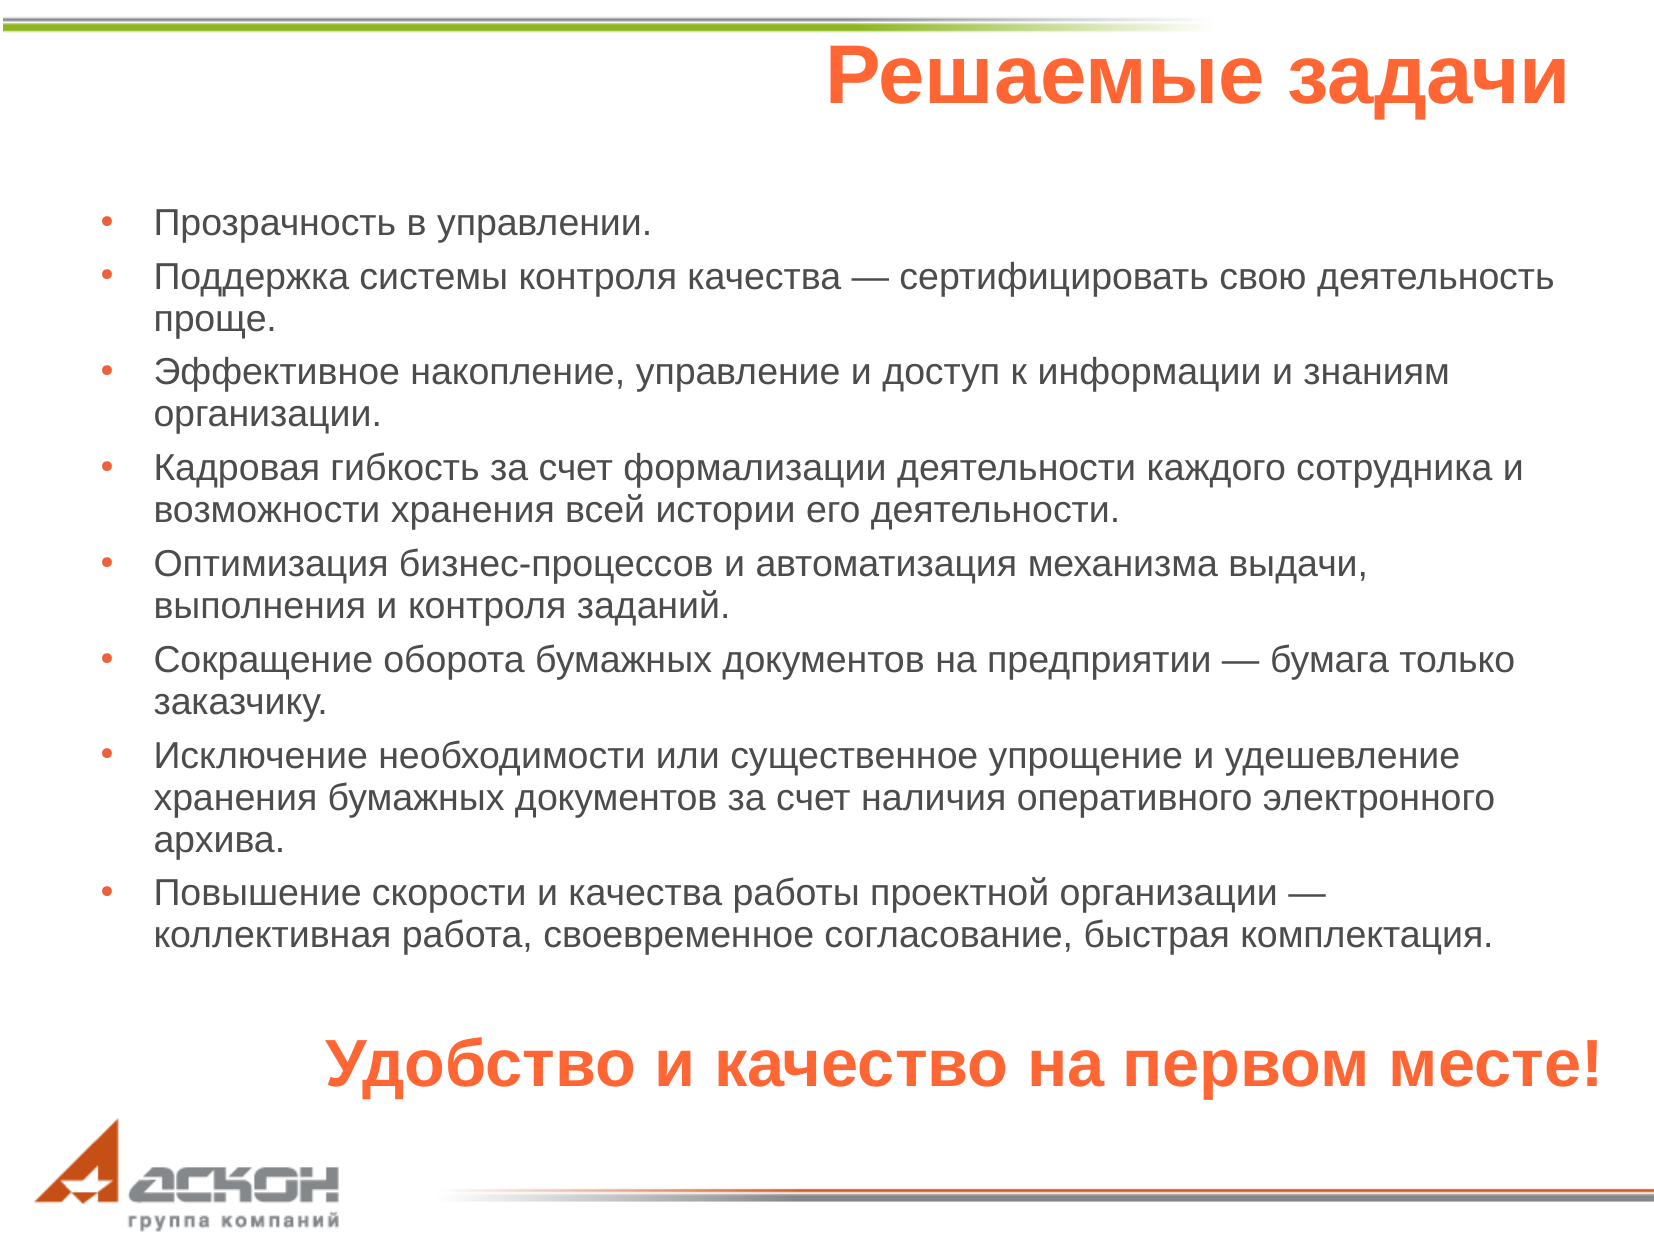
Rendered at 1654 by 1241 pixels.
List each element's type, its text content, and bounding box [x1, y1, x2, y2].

picture [3, 0, 1654, 1241]
title Решаемые задачи [82, 28, 1571, 122]
list Прозрачность в управлении. Поддержка системы контроля качества — сертифицировать свою деятельность проще. Эффективное накопление, управление и доступ к информации и знаниям организации. Кадровая гибкость за счет формализации деятельности каждого сотрудника и возможности хранения всей истории его деятельности. Оптимизация бизнес-процессов и автоматизация механизма выдачи, выполнения и контроля заданий. Сокращение оборота бумажных документов на предприятии — бумага только заказчику. Исключение необходимости или существенное упрощение и удешевление хранения бумажных документов за счет наличия оперативного электронного архива. Повышение скорости и качества работы проектной организации — коллективная работа, своевременное согласование, быстрая комплектация. [82, 201, 1571, 975]
title Удобство и качество на первом месте! [116, 1021, 1605, 1105]
